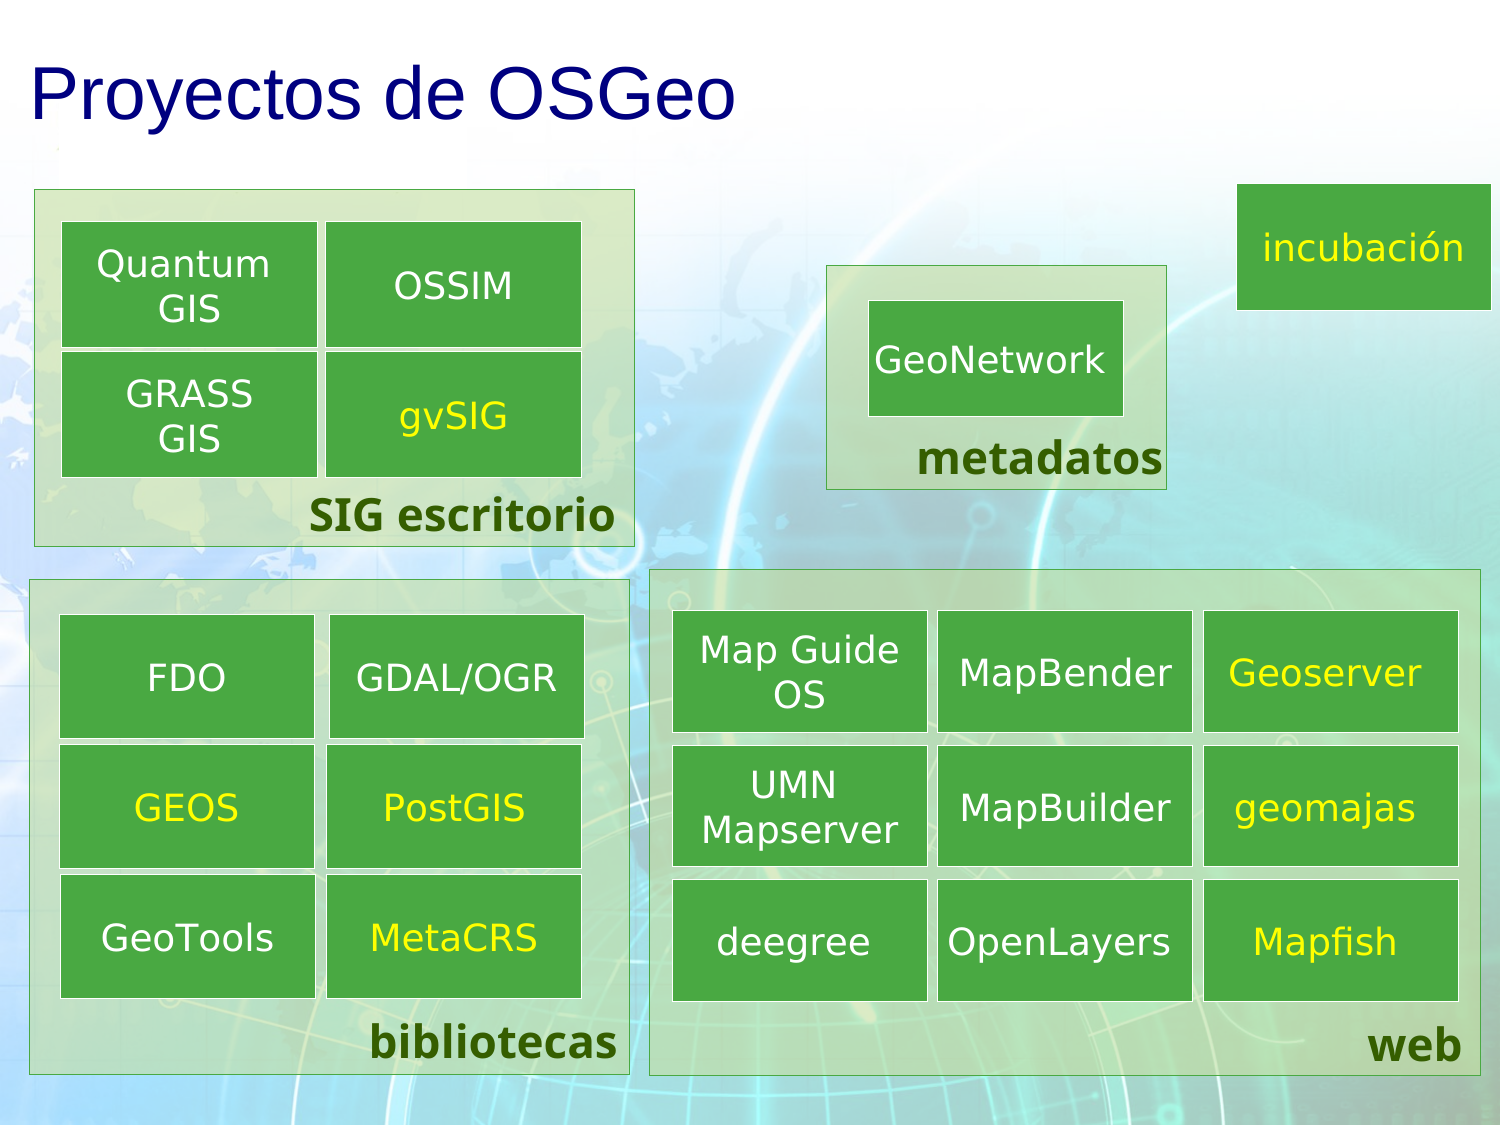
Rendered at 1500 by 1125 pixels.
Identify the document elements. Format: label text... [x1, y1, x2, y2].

text_box web [1352, 1008, 1500, 1100]
text_box PostGIS [326, 744, 582, 869]
text_box geomajas [1203, 745, 1459, 867]
text_box SIG escritorio [174, 485, 628, 541]
text_box MetaCRS [326, 874, 582, 999]
text_box GEOS [59, 744, 315, 869]
title Proyectos de OSGeo [29, 43, 753, 144]
text_box bibliotecas [304, 1002, 630, 1078]
text_box gvSIG [325, 351, 582, 478]
text_box Quantum GIS [61, 221, 318, 348]
text_box [826, 265, 1167, 490]
text_box UMN Mapserver [672, 745, 928, 867]
text_box OpenLayers [937, 879, 1193, 1002]
text_box Map Guide OS [672, 610, 928, 733]
text_box [649, 569, 1481, 1076]
text_box GeoNetwork [868, 300, 1124, 417]
text_box FDO [59, 614, 315, 739]
text_box MapBender [937, 610, 1193, 733]
text_box [34, 189, 635, 547]
text_box GeoTools [60, 874, 316, 999]
text_box [29, 579, 630, 1075]
text_box incubación [1236, 183, 1492, 311]
text_box MapBuilder [937, 745, 1193, 867]
text_box GRASS GIS [61, 351, 318, 478]
text_box GDAL/OGR [329, 614, 585, 739]
text_box Mapfish [1203, 879, 1459, 1002]
text_box metadatos [850, 429, 1176, 485]
text_box deegree [672, 879, 928, 1002]
text_box Geoserver [1203, 610, 1459, 733]
text_box OSSIM [325, 221, 582, 348]
